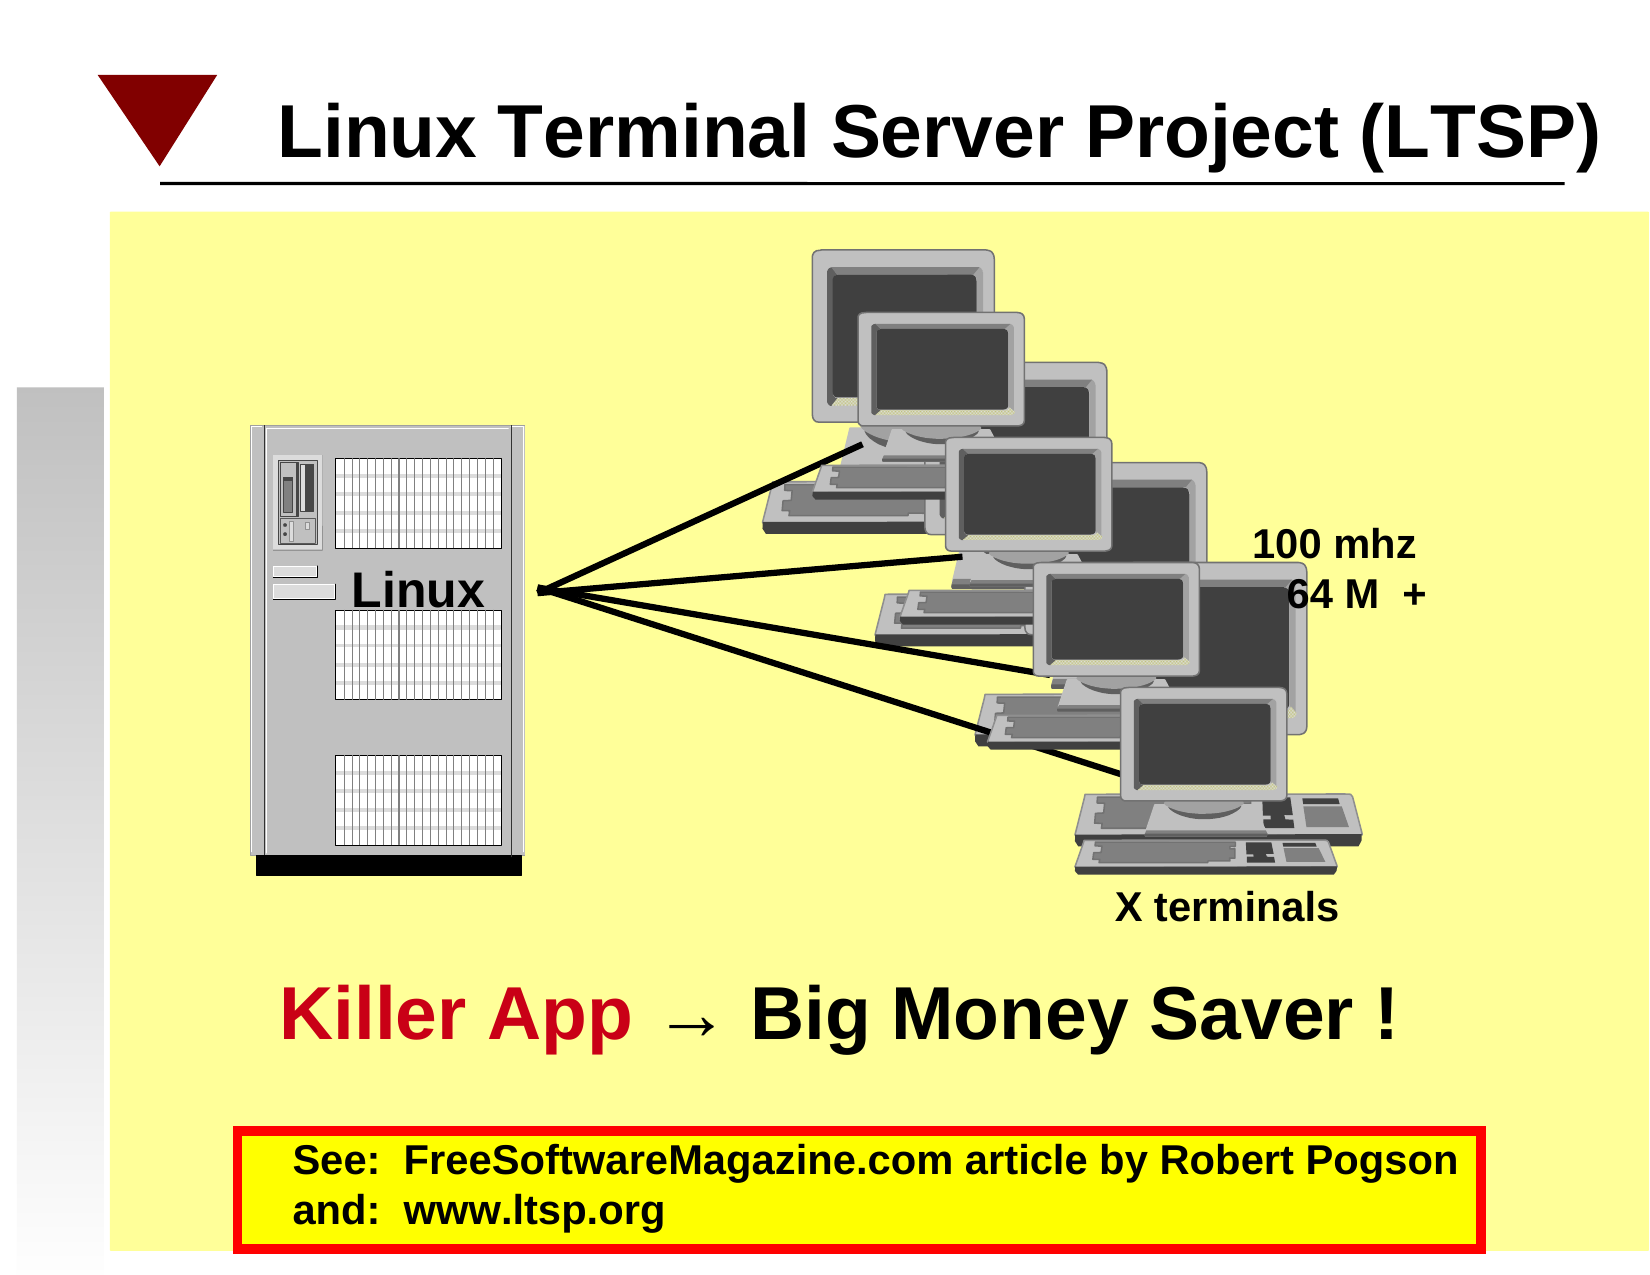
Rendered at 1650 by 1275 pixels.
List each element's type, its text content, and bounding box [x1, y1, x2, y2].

text_box [110, 212, 1649, 1251]
text_box [97, 74, 218, 167]
chart [249, 425, 526, 876]
text_box [16, 387, 105, 1275]
text_box Killer App → Big Money Saver ! [264, 956, 1416, 1063]
text_box Linux [337, 549, 501, 626]
text_box See: FreeSoftwareMagazine.com article by Robert Pogson and: www.ltsp.org [277, 1125, 1475, 1241]
text_box Linux Terminal Server Project (LTSP) [262, 74, 1618, 181]
text_box X terminals [1099, 871, 1355, 938]
text_box 100 mhz 64 M + [1237, 509, 1454, 626]
